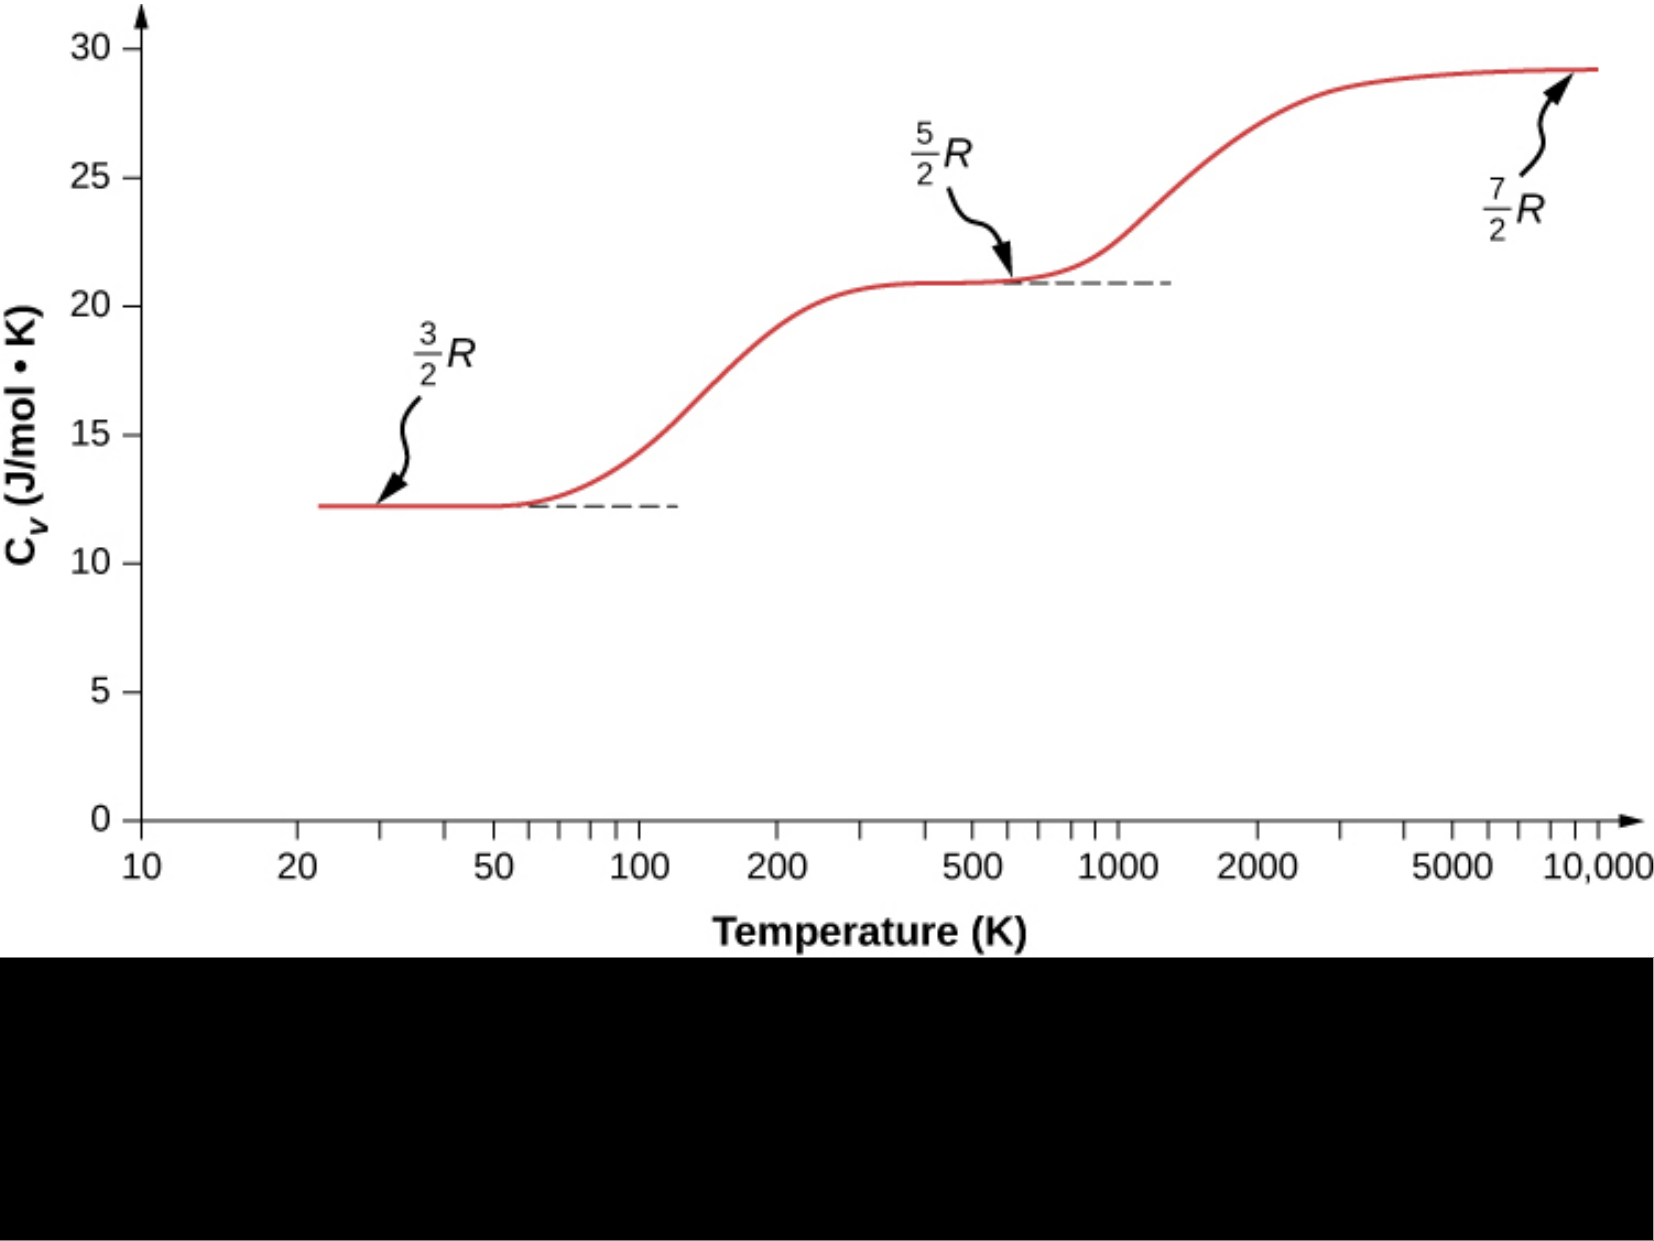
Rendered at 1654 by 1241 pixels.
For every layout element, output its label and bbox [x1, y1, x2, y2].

picture [0, 4, 1654, 957]
text_box [0, 957, 1654, 1241]
